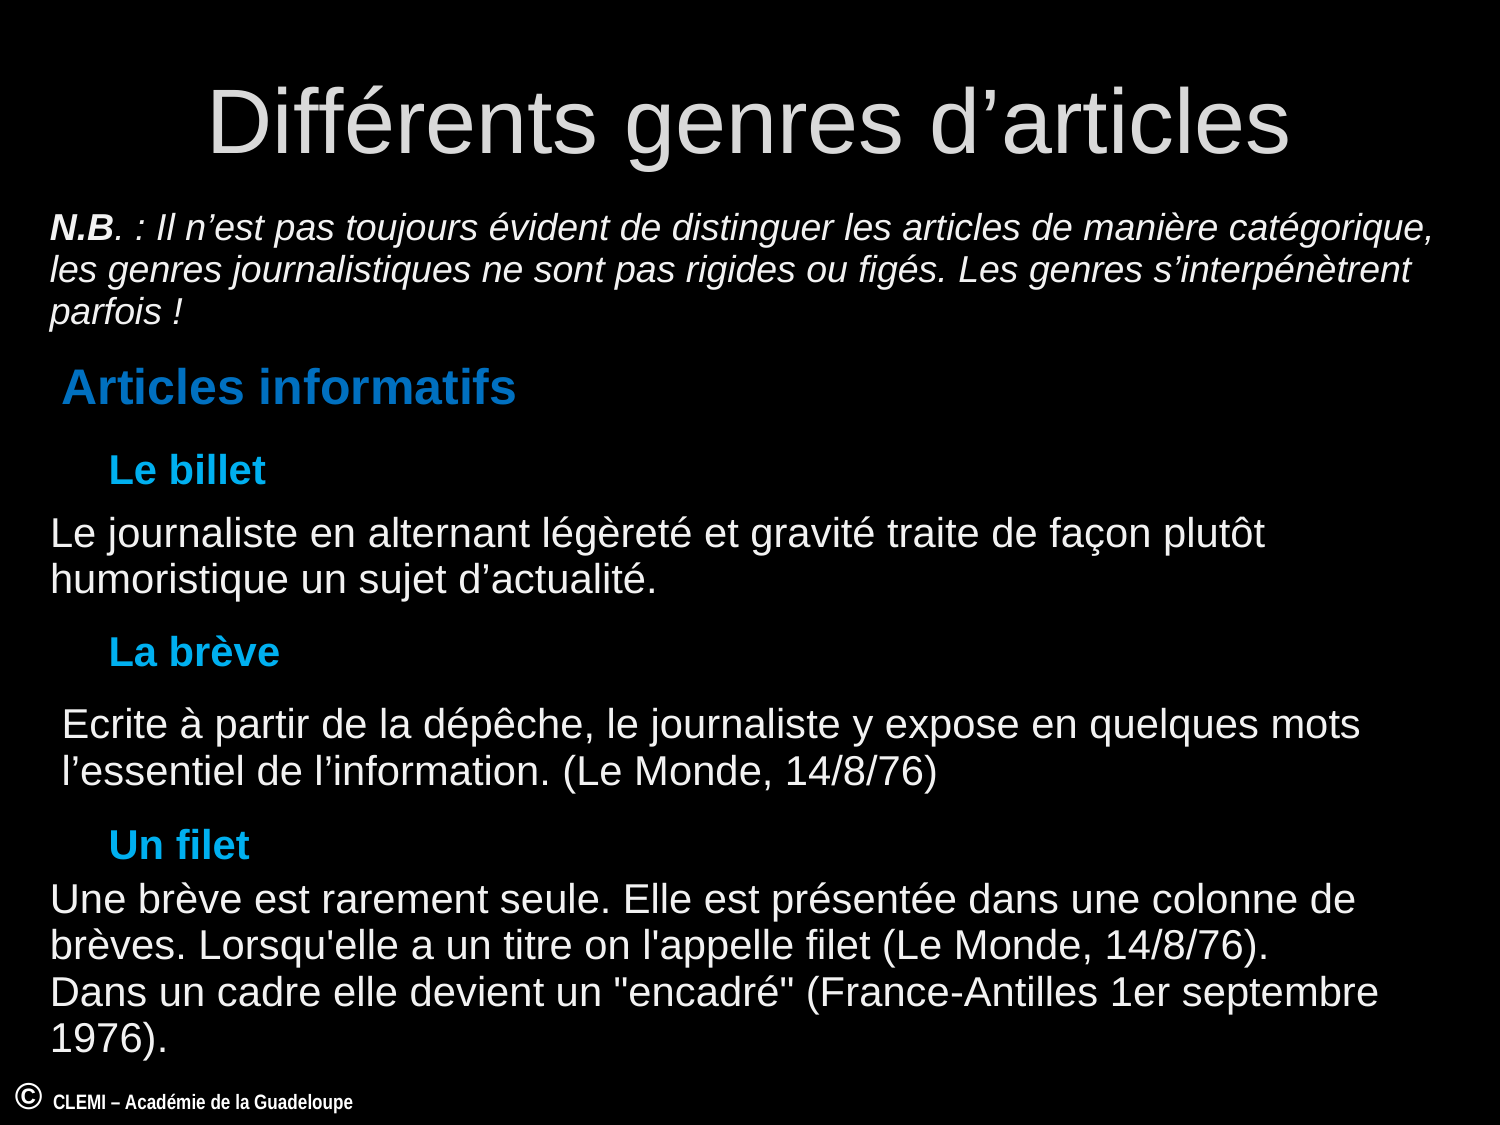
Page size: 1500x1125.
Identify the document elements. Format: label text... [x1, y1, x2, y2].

text_box © CLEMI – Académie de la Guadeloupe [0, 1067, 575, 1125]
text_box La brève [93, 621, 296, 683]
text_box Le journaliste en alternant légèreté et gravité traite de façon plutôt humoristique un sujet d’actualité. [35, 501, 1465, 611]
title Différents genres d’articles [75, 45, 1426, 199]
text_box Le billet [93, 439, 281, 501]
text_box Un filet [93, 814, 265, 877]
text_box Ecrite à partir de la dépêche, le journaliste y expose en quelques mots l’essentiel de l’information. (Le Monde, 14/8/76) [46, 693, 1477, 802]
text_box N.B. : Il n’est pas toujours évident de distinguer les articles de manière catégorique, les genres journalistiques ne sont pas rigides ou figés. Les genres s’interpénètrent parfois ! [35, 199, 1454, 341]
text_box Articles informatifs [46, 351, 533, 423]
text_box Une brève est rarement seule. Elle est présentée dans une colonne de brèves. Lorsqu'elle a un titre on l'appelle filet (Le Monde, 14/8/76). Dans un cadre elle devient un "encadré" (France-Antilles 1er septembre 1976). [35, 867, 1500, 1070]
